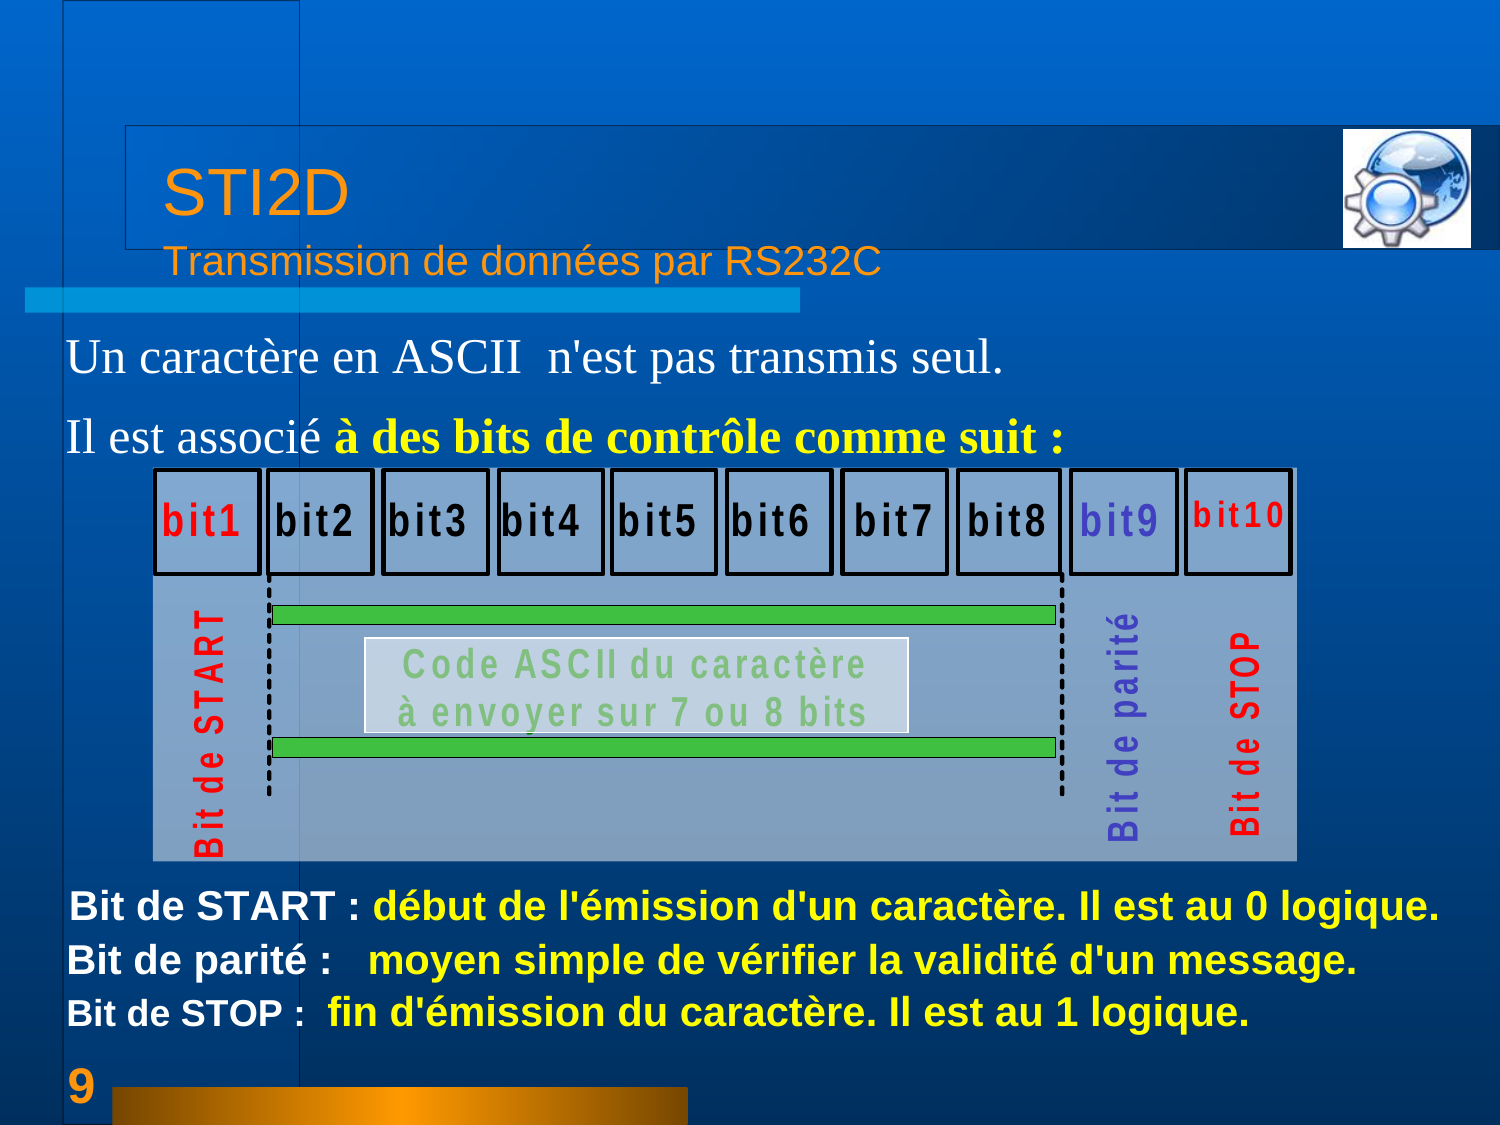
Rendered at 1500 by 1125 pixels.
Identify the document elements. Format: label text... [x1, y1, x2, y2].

picture [1343, 129, 1471, 248]
text_box Bit de START : début de l'émission d'un caractère. Il est au 0 logique. [39, 870, 1465, 937]
text_box Un caractère en ASCII n'est pas transmis seul. Il est associé à des bits de contrôle comme suit : [33, 315, 1446, 472]
text_box Bit de STOP : fin d'émission du caractère. Il est au 1 logique. [51, 991, 1427, 1058]
chart [152, 467, 1297, 862]
text_box [364, 638, 908, 733]
text_box Bit de parité : moyen simple de vérifier la validité d'un message. [51, 925, 1500, 991]
